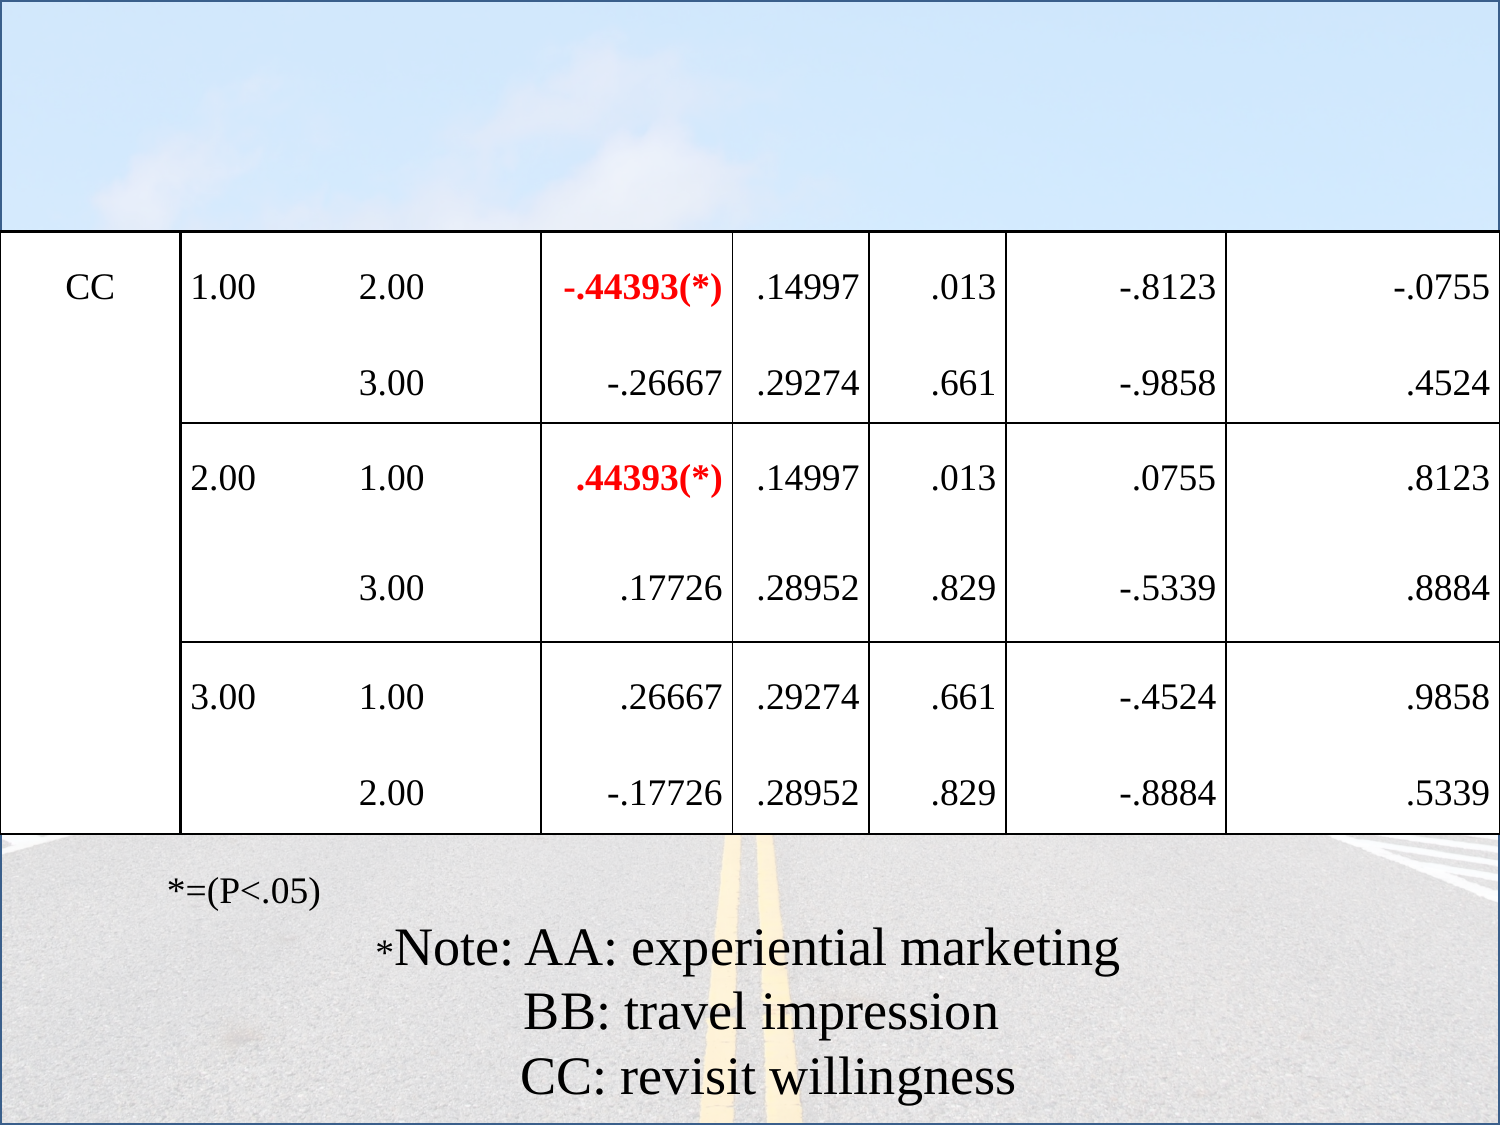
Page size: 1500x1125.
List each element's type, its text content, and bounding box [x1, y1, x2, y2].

table_cell -.4524 [1007, 643, 1225, 752]
table_cell .661 [870, 643, 1005, 752]
table_cell .829 [870, 533, 1005, 641]
table_cell .14997 [733, 424, 868, 533]
table_header -.44393(*) [542, 233, 732, 341]
table_header CC [1, 233, 179, 341]
text_box [0, 0, 1500, 230]
table_cell .28952 [733, 533, 868, 641]
table_cell -.5339 [1007, 533, 1225, 641]
table_cell .829 [870, 752, 1005, 833]
table_cell .5339 [1227, 752, 1499, 833]
table_cell .9858 [1227, 643, 1499, 752]
table_cell .661 [870, 341, 1005, 422]
table_cell .0755 [1007, 424, 1225, 533]
table_cell 3.00 [182, 643, 349, 752]
table_cell .28952 [733, 752, 868, 833]
table_header -.8123 [1007, 233, 1225, 341]
table_cell [1, 341, 179, 423]
table_cell 1.00 [349, 643, 540, 752]
table_cell .8884 [1227, 533, 1499, 641]
table_header 2.00 [349, 233, 540, 341]
table_cell .013 [870, 424, 1005, 533]
table_cell .8123 [1227, 424, 1499, 533]
table_cell .4524 [1227, 341, 1499, 422]
table_cell -.9858 [1007, 341, 1225, 422]
table_cell 1.00 [349, 424, 540, 533]
table_cell .29274 [733, 341, 868, 422]
table_header .013 [870, 233, 1005, 341]
table_cell [182, 752, 349, 833]
table_cell 2.00 [182, 424, 349, 533]
table_cell [1, 423, 179, 533]
table_cell -.26667 [542, 341, 732, 422]
text_box *=(P<.05) *Note: AA: experiential marketing BB: travel impression CC: revisit willingness [0, 858, 1497, 1114]
text_box [0, 835, 1500, 1125]
table_cell .44393(*) [542, 424, 732, 533]
table_cell 3.00 [349, 341, 540, 422]
table_cell 3.00 [349, 533, 540, 641]
table_cell [1, 642, 179, 752]
table_header .14997 [733, 233, 868, 341]
table_cell -.17726 [542, 752, 732, 833]
table_cell .26667 [542, 643, 732, 752]
table_cell 2.00 [349, 752, 540, 833]
table_header 1.00 [182, 233, 349, 341]
table_cell -.8884 [1007, 752, 1225, 833]
table_cell .29274 [733, 643, 868, 752]
table_cell [182, 533, 349, 641]
table_cell [182, 341, 349, 422]
table_cell [1, 752, 179, 833]
table_header -.0755 [1227, 233, 1499, 341]
table_cell .17726 [542, 533, 732, 641]
table_cell [1, 533, 179, 642]
